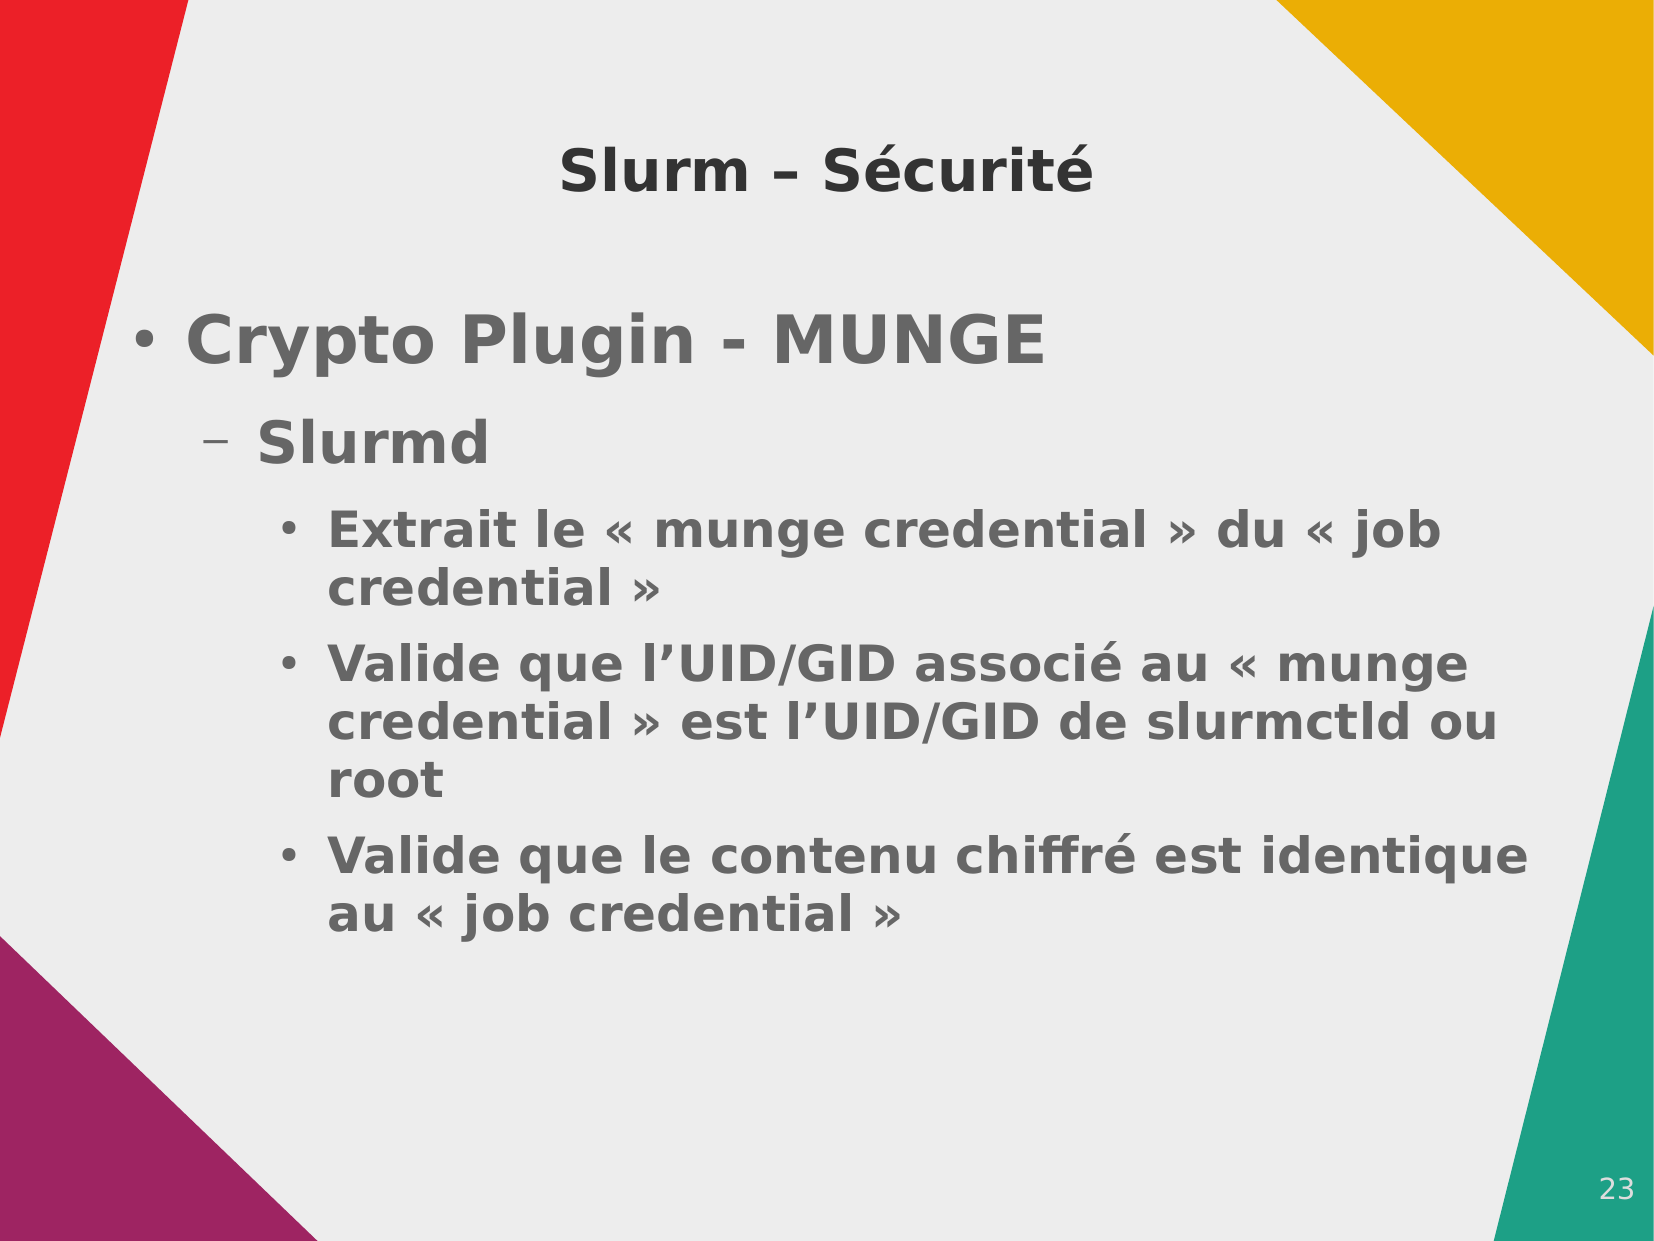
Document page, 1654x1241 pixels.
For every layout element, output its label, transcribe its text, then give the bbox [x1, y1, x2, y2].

list Crypto Plugin - MUNGE Slurmd Extrait le « munge credential » du « job credential » Valide que l’UID/GID associé au « munge credential » est l’UID/GID de slurmctld ou root Valide que le contenu chiffré est identique au « job credential » [114, 302, 1539, 1217]
title Slurm – Sécurité [114, 73, 1539, 271]
